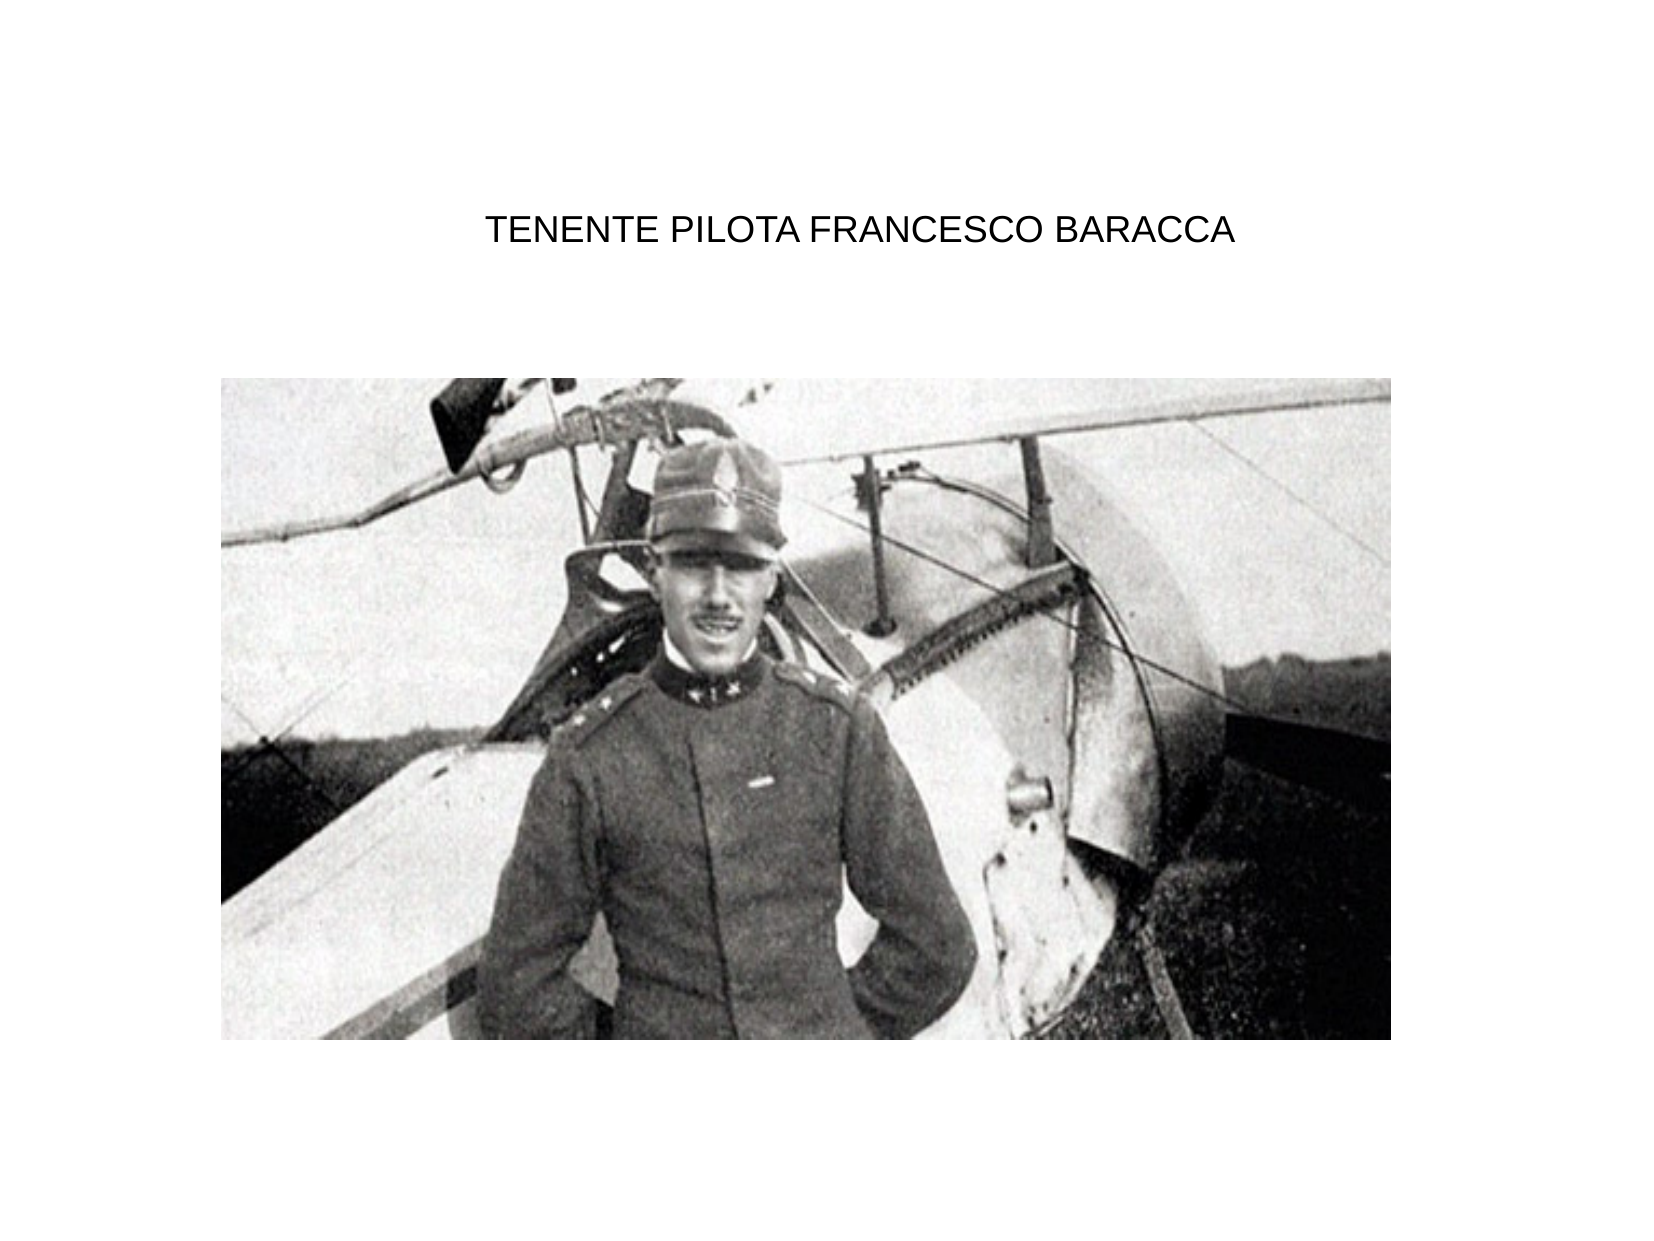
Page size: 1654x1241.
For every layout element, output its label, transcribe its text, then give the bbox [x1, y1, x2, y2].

picture [221, 378, 1391, 1040]
text_box TENENTE PILOTA FRANCESCO BARACCA [470, 200, 1252, 258]
